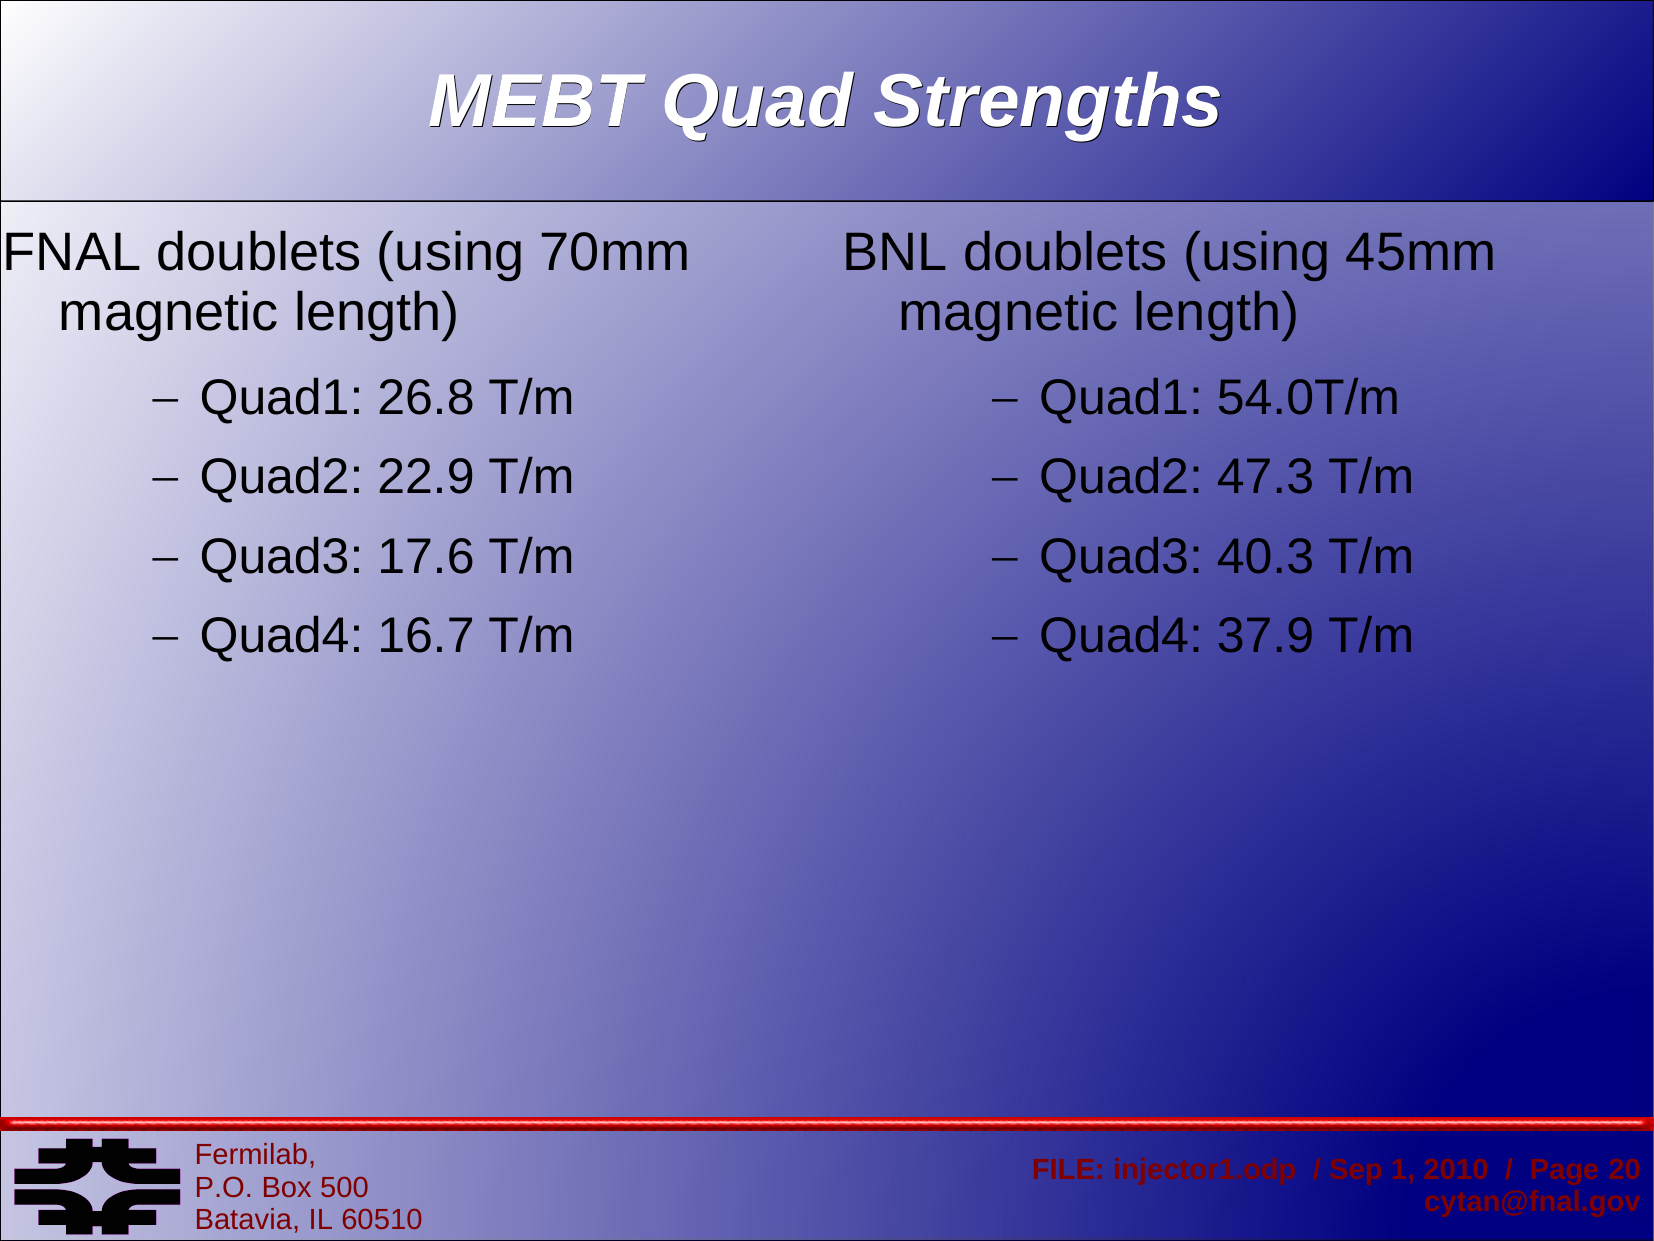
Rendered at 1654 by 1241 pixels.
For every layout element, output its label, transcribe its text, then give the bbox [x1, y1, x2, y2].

picture [0, 204, 1654, 1241]
title MEBT Quad Strengths [0, 0, 1654, 204]
list FNAL doublets (using 70mm magnetic length) Quad1: 26.8 T/m Quad2: 22.9 T/m Quad3: 17.6 T/m Quad4: 16.7 T/m [2, 217, 803, 1087]
list BNL doublets (using 45mm magnetic length) Quad1: 54.0T/m Quad2: 47.3 T/m Quad3: 40.3 T/m Quad4: 37.9 T/m [842, 217, 1642, 1087]
